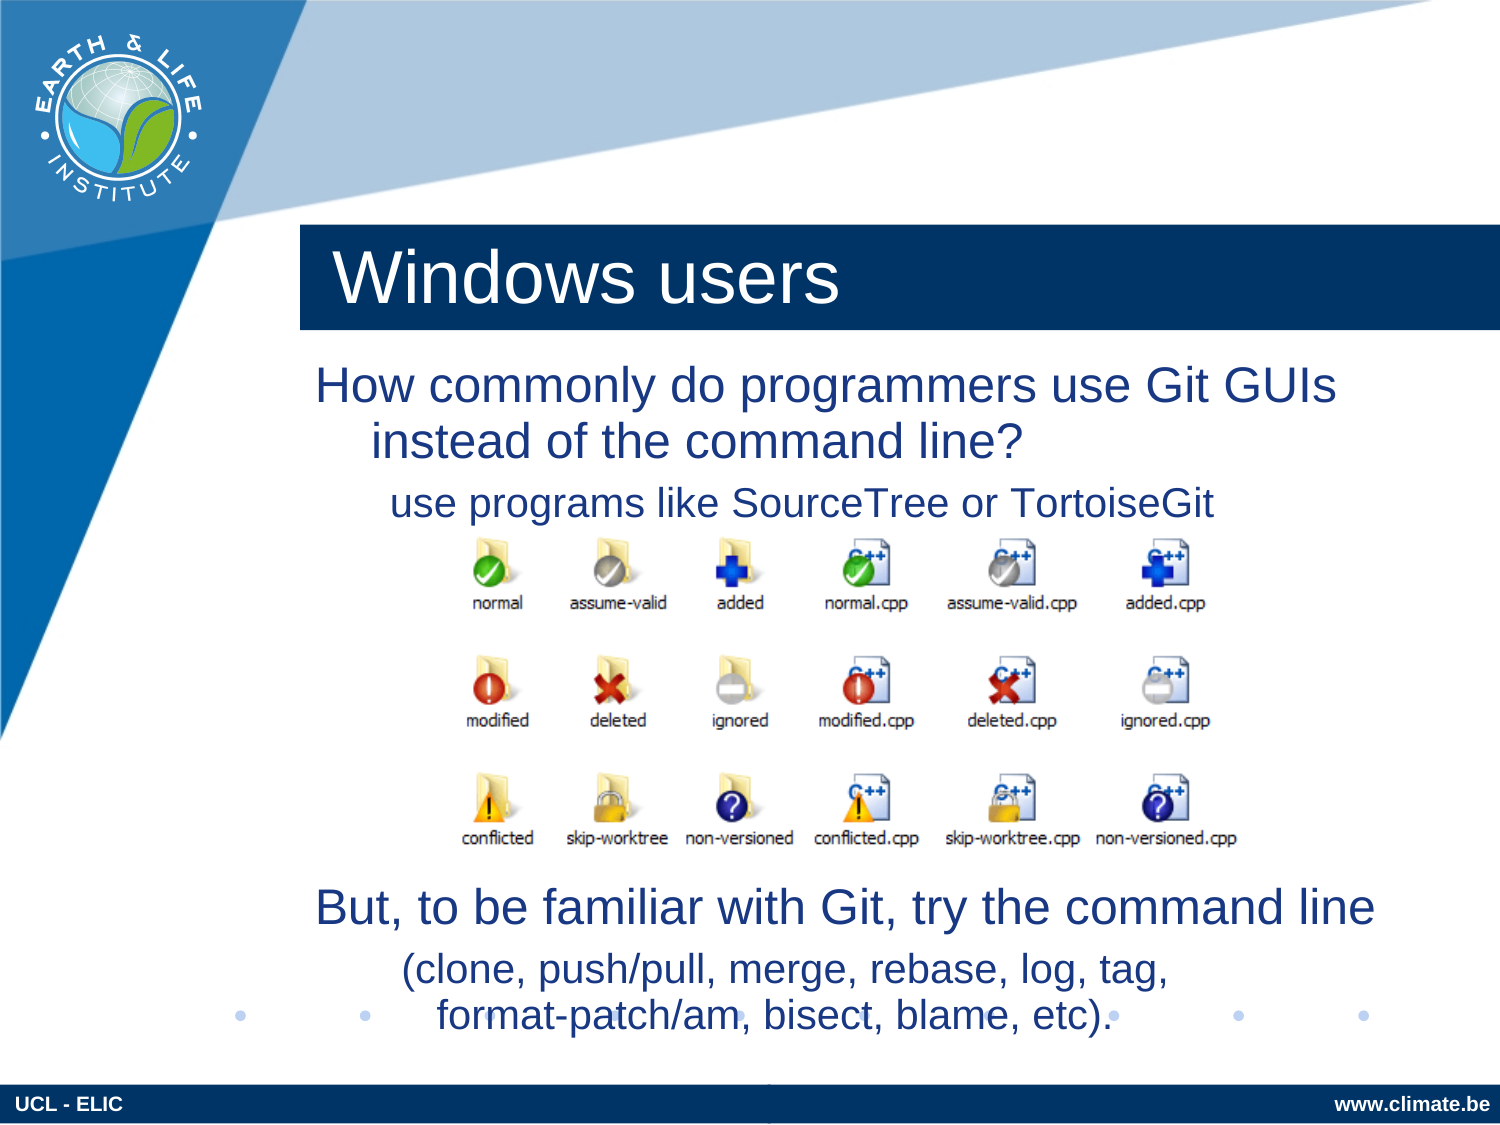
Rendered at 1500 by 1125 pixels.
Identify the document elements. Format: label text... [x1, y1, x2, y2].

title Windows users [300, 224, 1500, 331]
picture [444, 534, 1241, 857]
picture [0, 0, 1500, 842]
list How commonly do programmers use Git GUIs instead of the command line? use programs like SourceTree or TortoiseGit But, to be familiar with Git, try the command line (clone, push/pull, merge, rebase, log, tag, format-patch/am, bisect, blame, etc). [300, 350, 1476, 1104]
